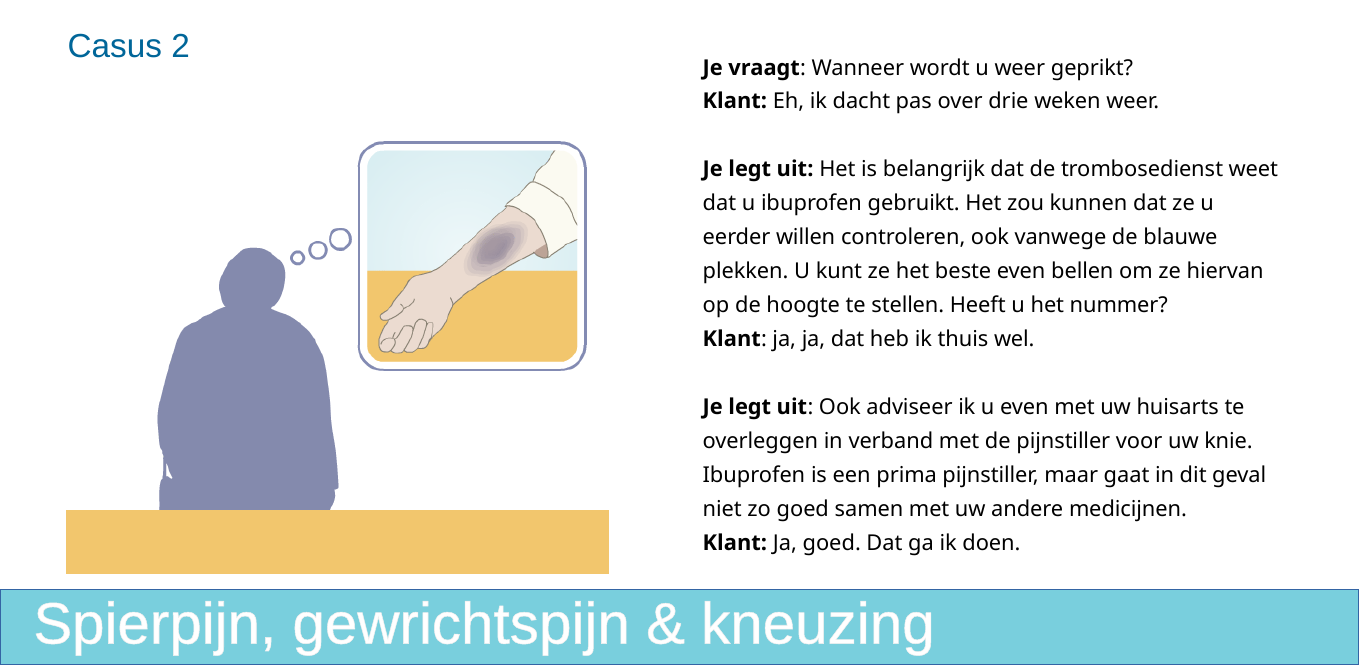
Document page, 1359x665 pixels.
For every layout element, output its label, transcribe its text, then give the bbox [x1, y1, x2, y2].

text_box [0, 589, 1359, 665]
list Je vraagt: Wanneer wordt u weer geprikt? Klant: Eh, ik dacht pas over drie weken weer. Je legt uit: Het is belangrijk dat de trombosedienst weet dat u ibuprofen gebruikt. Het zou kunnen dat ze u eerder willen controleren, ook vanwege de blauwe plekken. U kunt ze het beste even bellen om ze hiervan op de hoogte te stellen. Heeft u het nummer? Klant: ja, ja, dat heb ik thuis wel. Je legt uit: Ook adviseer ik u even met uw huisarts te overleggen in verband met de pijnstiller voor uw knie. Ibuprofen is een prima pijnstiller, maar gaat in dit geval niet zo goed samen met uw andere medicijnen. Klant: Ja, goed. Dat ga ik doen. [702, 47, 1287, 589]
title Spierpijn, gewrichtspijn & kneuzing [26, 590, 1229, 665]
title Casus 2 [67, 27, 1291, 101]
picture [66, 118, 609, 574]
